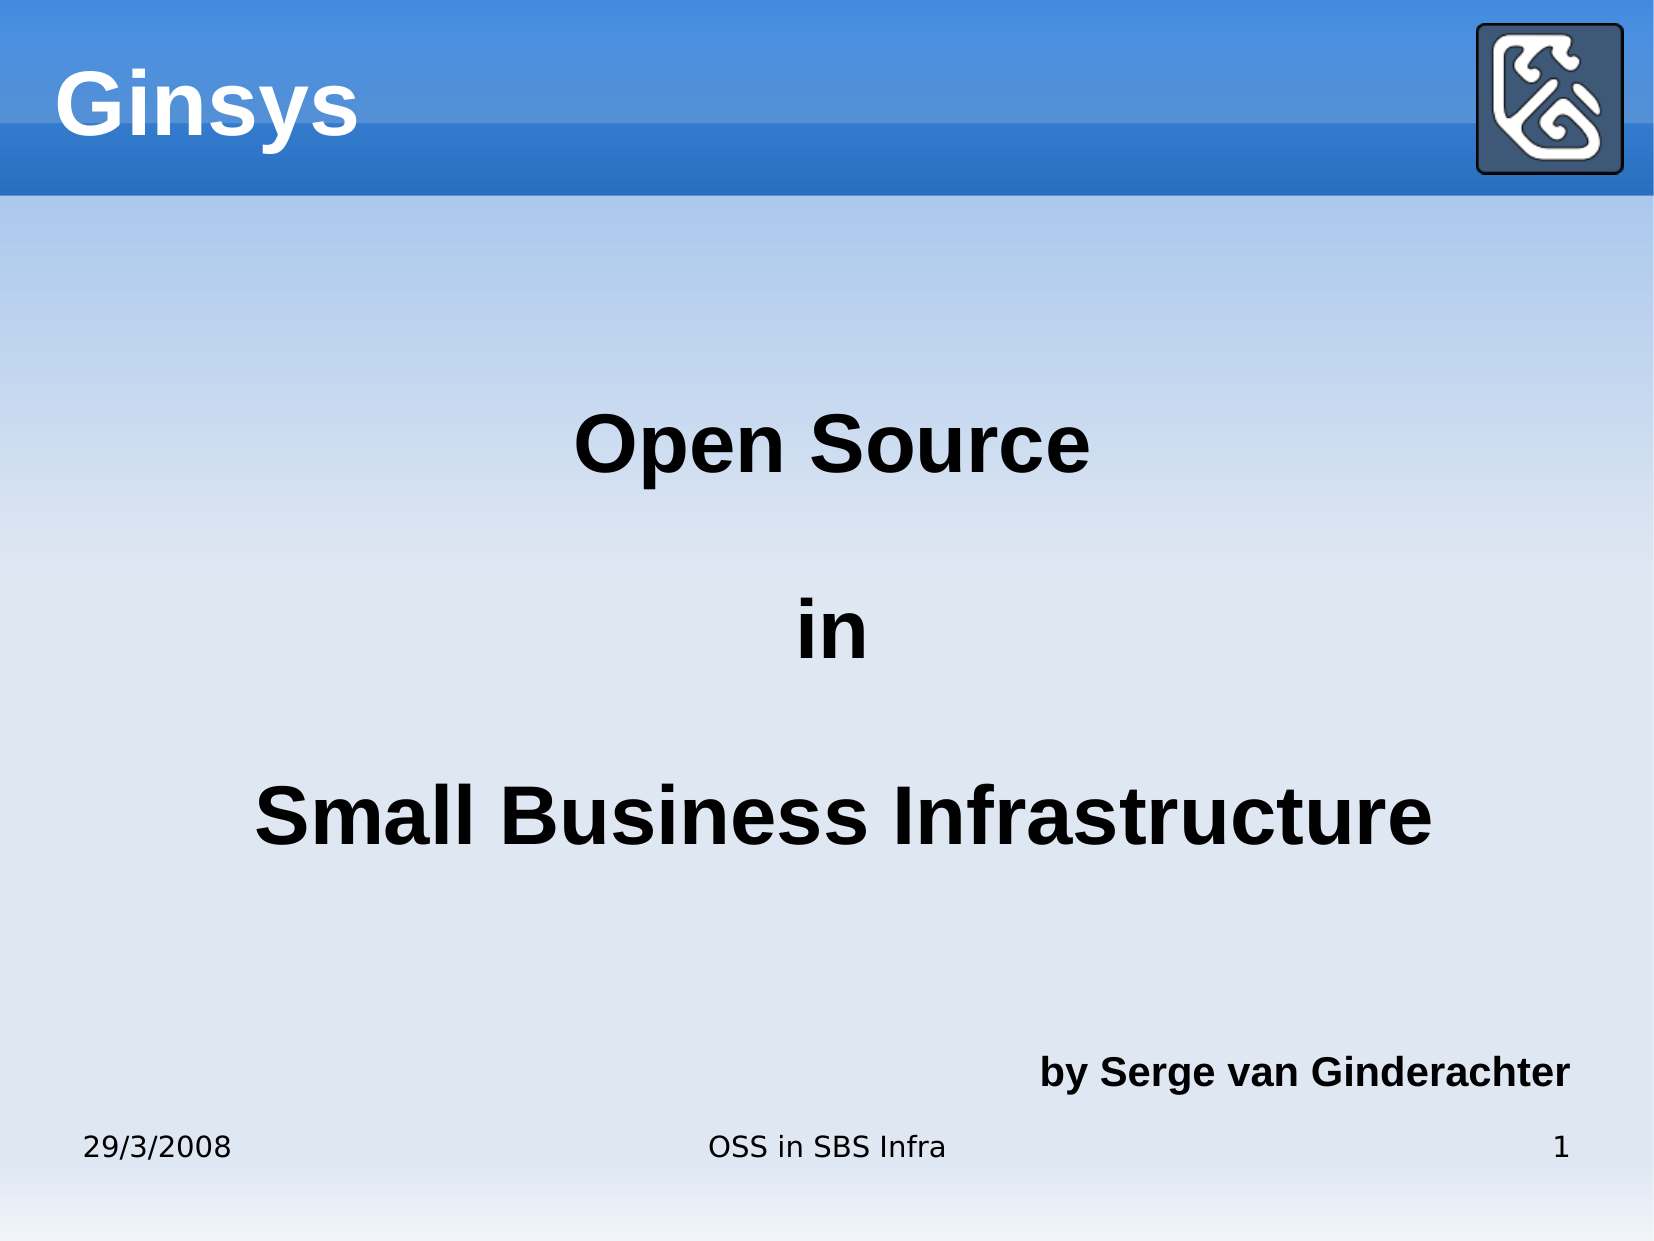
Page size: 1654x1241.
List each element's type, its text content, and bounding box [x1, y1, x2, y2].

title Ginsys [29, 7, 1388, 200]
picture [0, 0, 1654, 1241]
subtitle Open Source in Small Business Infrastructure by Serge van Ginderachter [82, 297, 1571, 1102]
